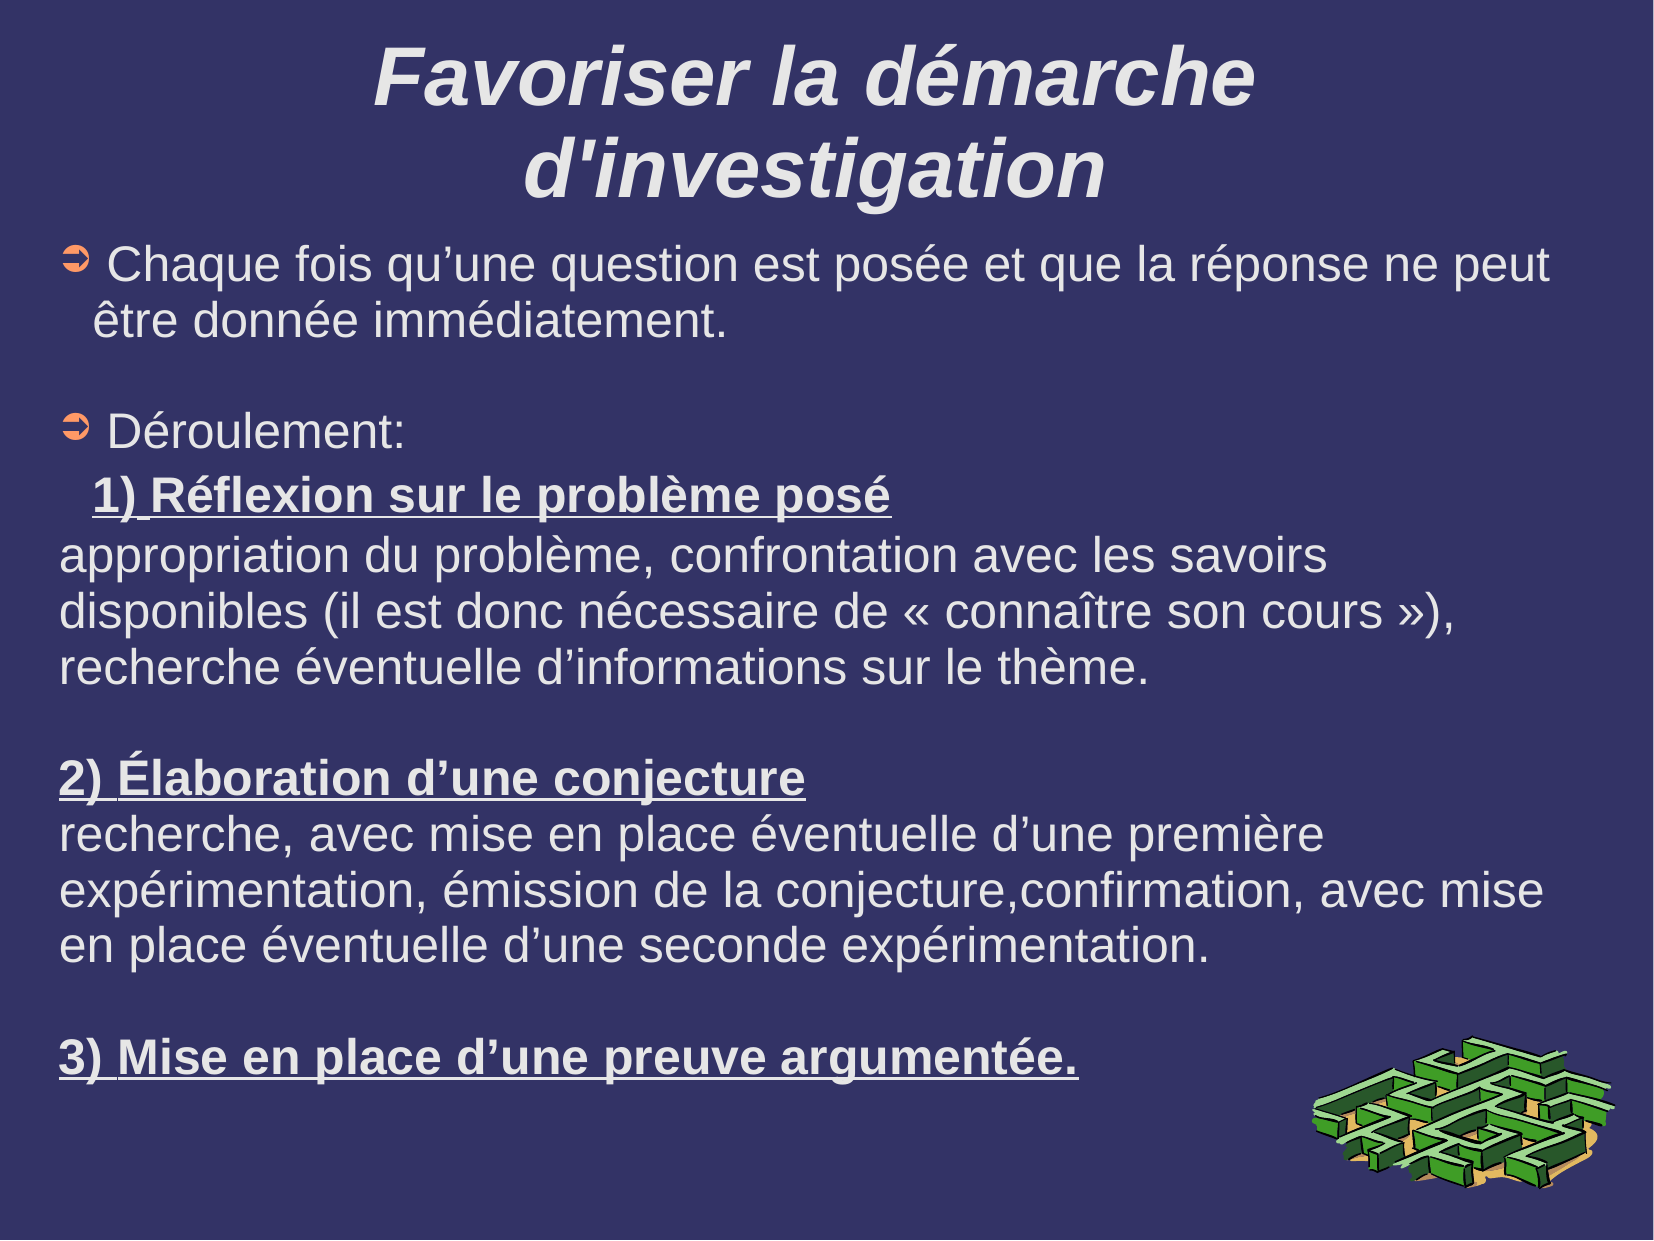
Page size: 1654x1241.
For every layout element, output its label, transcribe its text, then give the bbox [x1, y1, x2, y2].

title Favoriser la démarche d'investigation [121, 19, 1534, 227]
list Chaque fois qu’une question est posée et que la réponse ne peut être donnée immédiatement. Déroulement: 1) Réflexion sur le problème posé appropriation du problème, confrontation avec les savoirs disponibles (il est donc nécessaire de « connaître son cours »), recherche éventuelle d’informations sur le thème. 2) Élaboration d’une conjecture recherche, avec mise en place éventuelle d’une première expérimentation, émission de la conjecture,confirmation, avec mise en place éventuelle d’une seconde expérimentation. 3) Mise en place d’une preuve argumentée. [59, 236, 1570, 1152]
